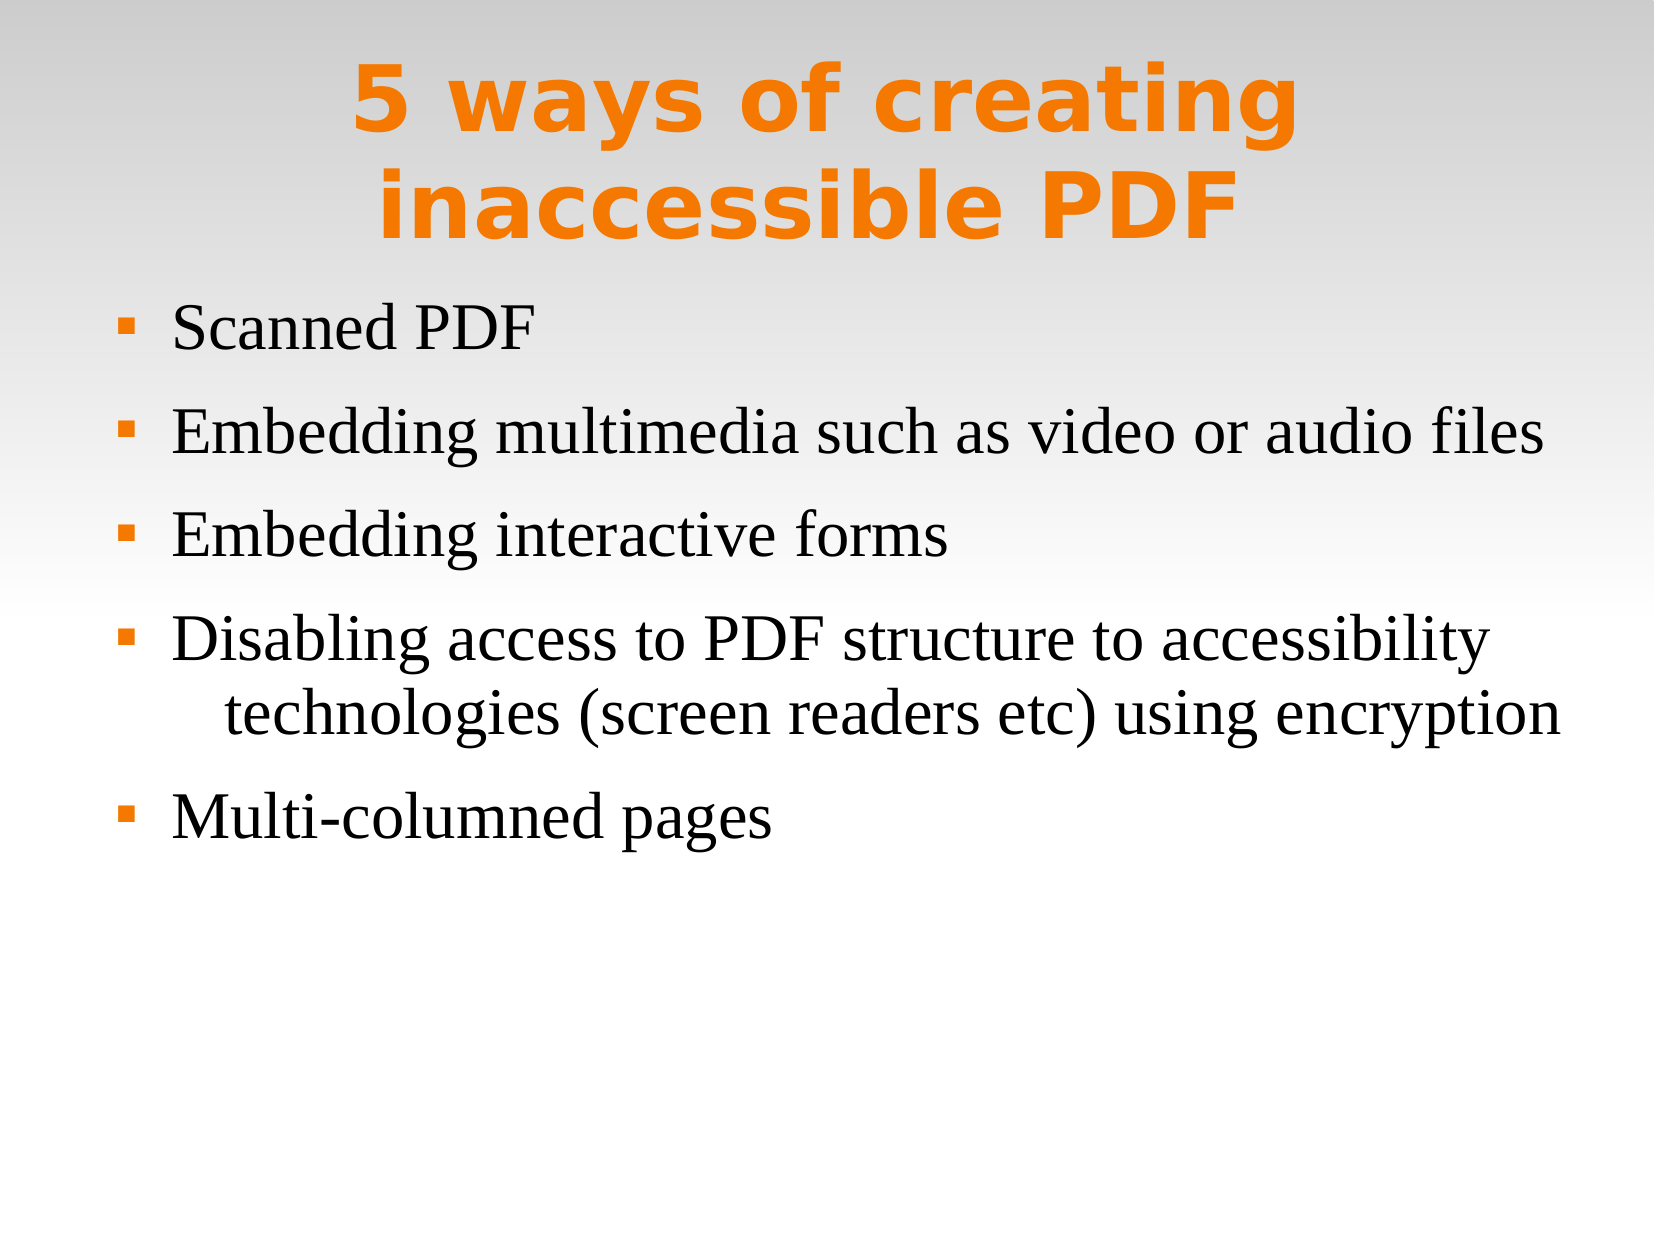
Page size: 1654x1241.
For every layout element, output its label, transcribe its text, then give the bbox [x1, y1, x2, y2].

title 5 ways of creating inaccessible PDF [82, 45, 1571, 261]
list Scanned PDF Embedding multimedia such as video or audio files Embedding interactive forms Disabling access to PDF structure to accessibility technologies (screen readers etc) using encryption Multi-columned pages [82, 290, 1571, 1109]
